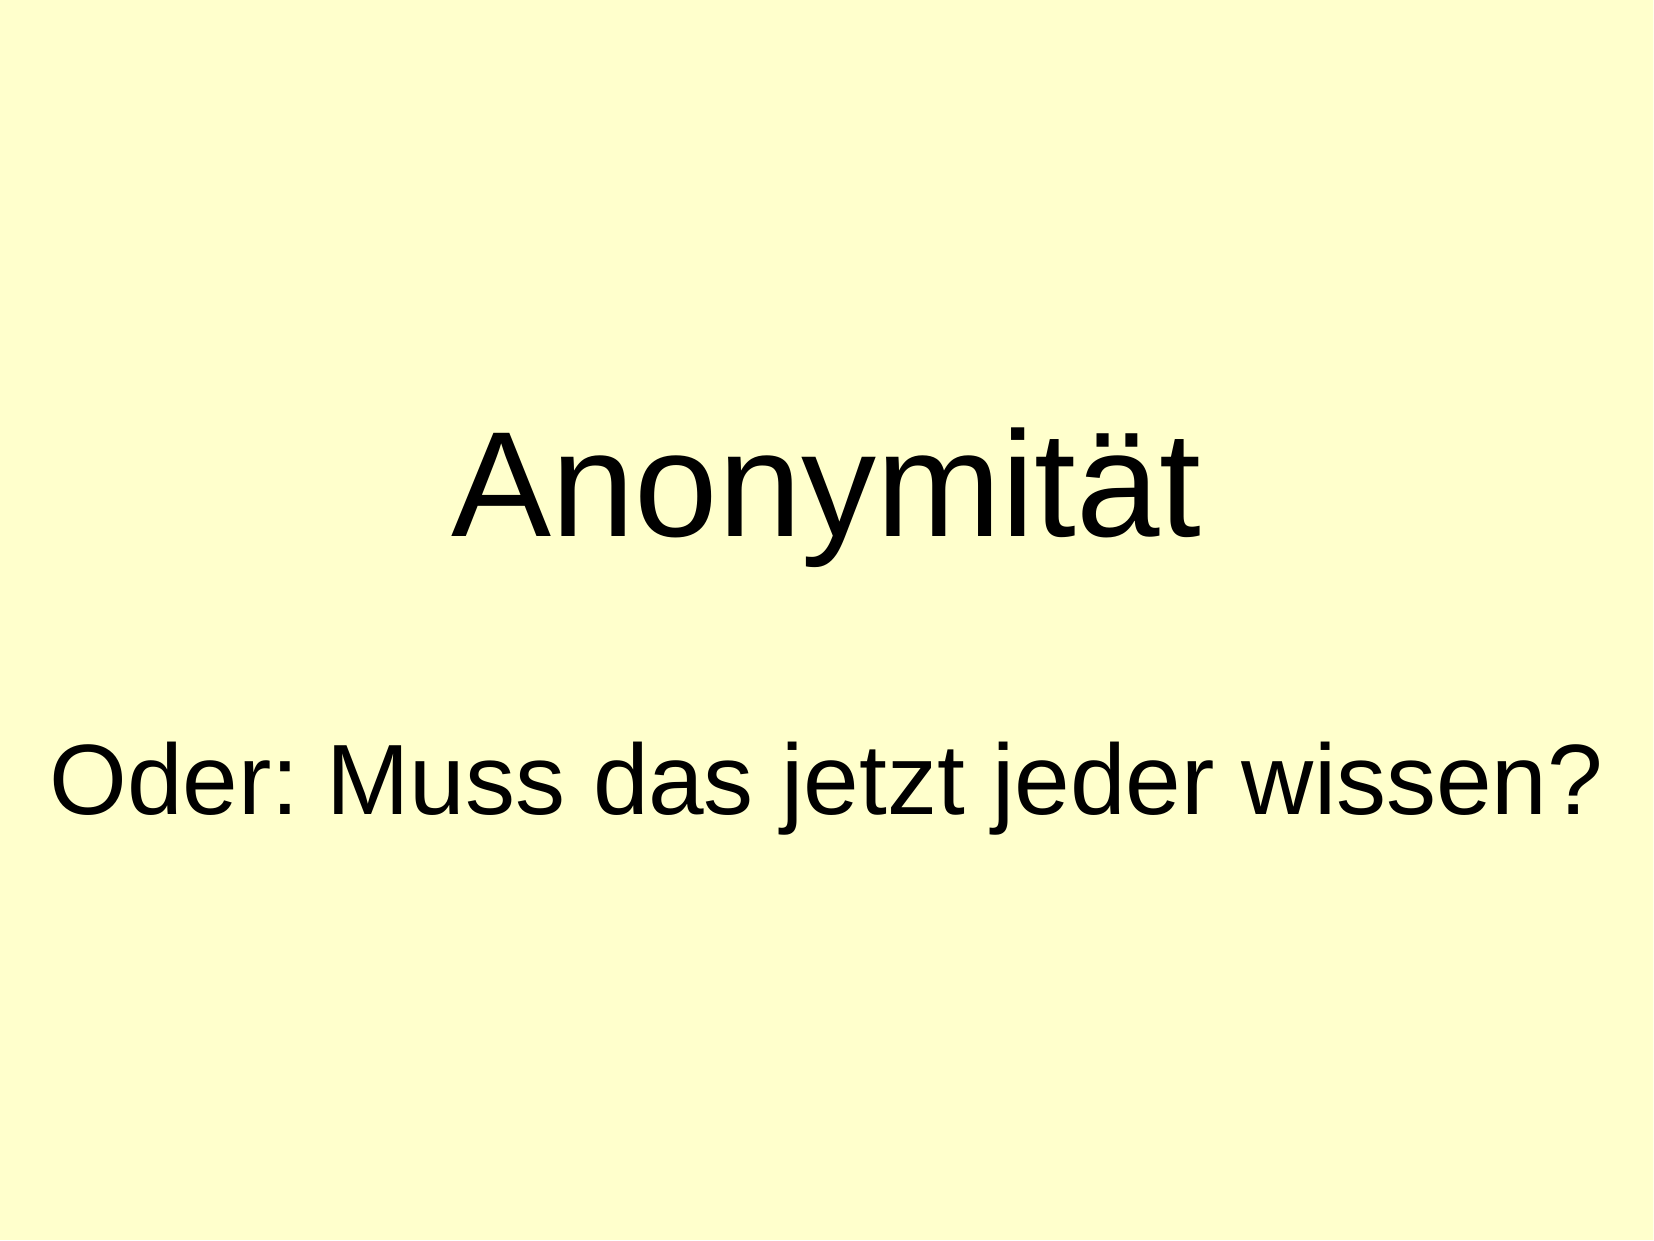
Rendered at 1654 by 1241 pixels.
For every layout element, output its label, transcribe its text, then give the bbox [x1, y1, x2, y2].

title Oder: Muss das jetzt jeder wissen? [35, 649, 1619, 910]
title Anonymität [82, 354, 1571, 615]
